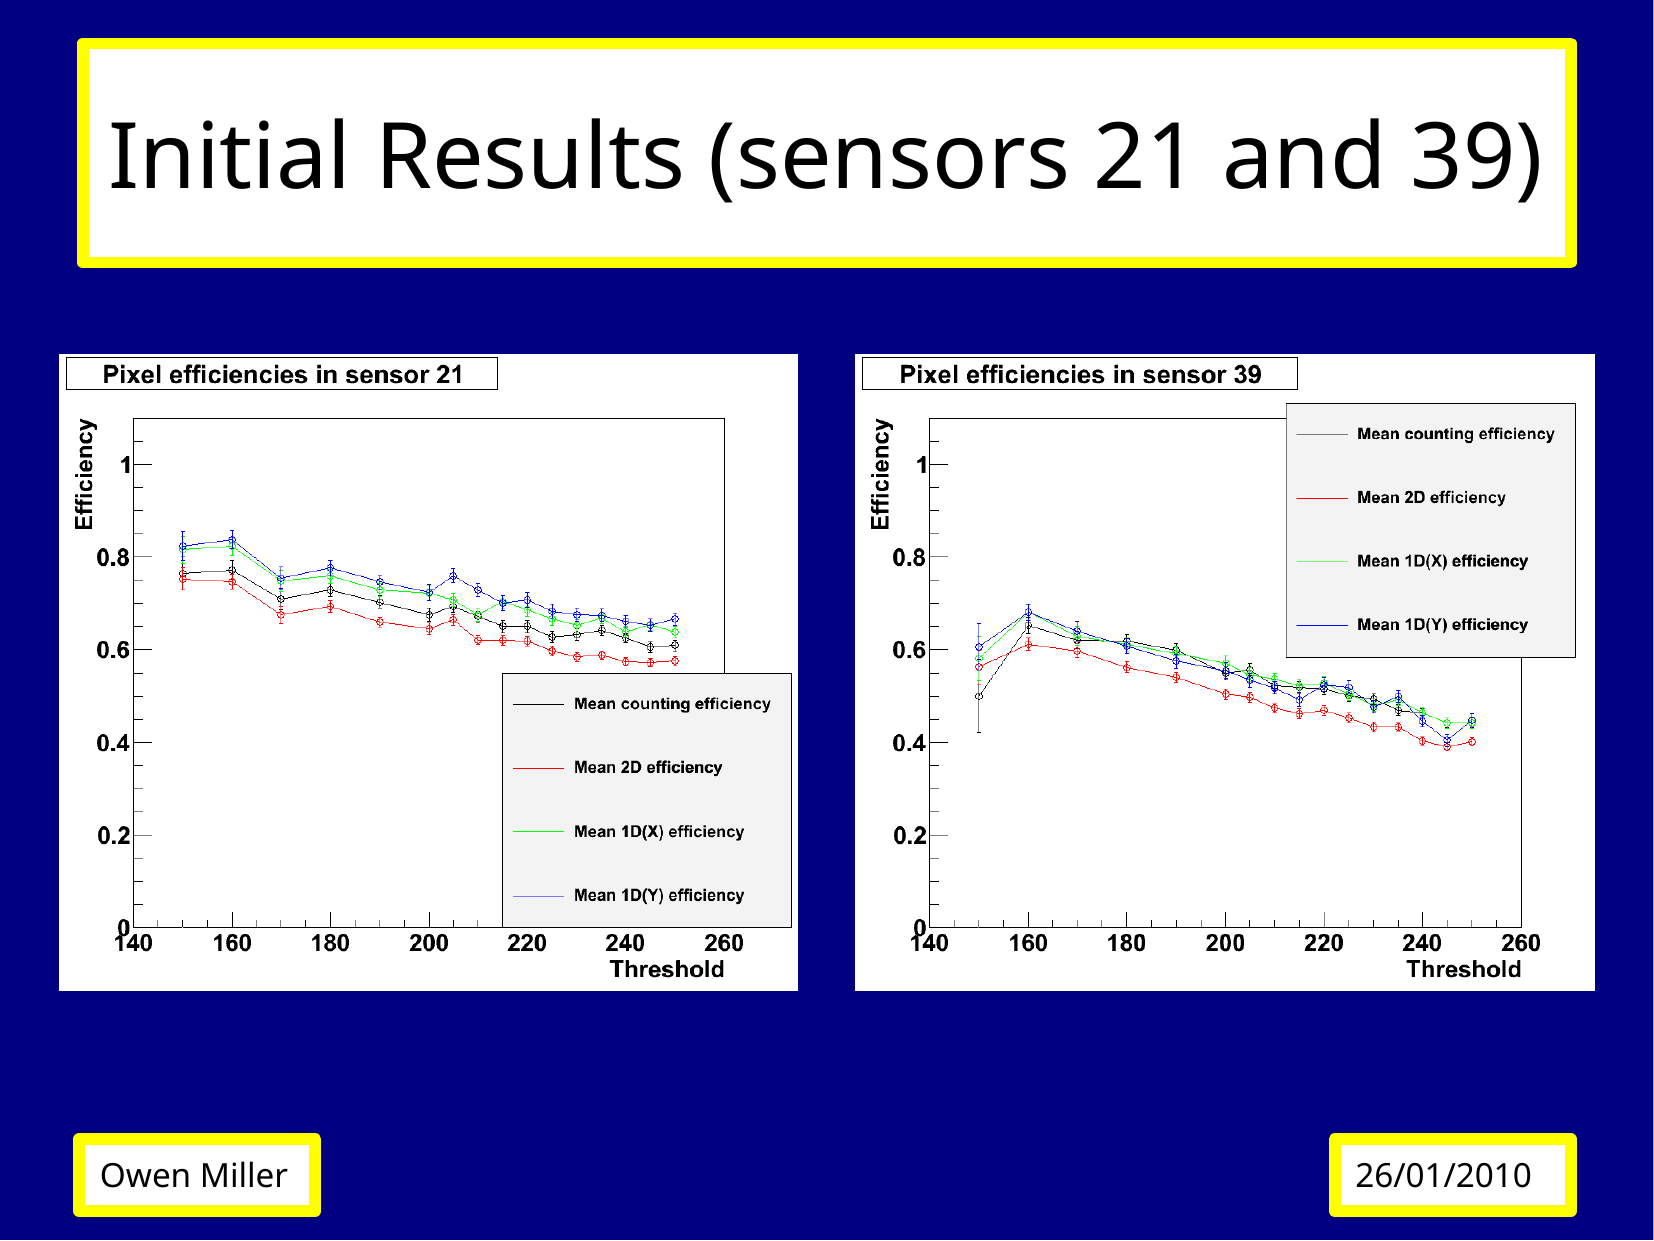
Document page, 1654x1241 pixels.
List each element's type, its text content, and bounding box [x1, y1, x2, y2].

text_box 26/01/2010 [1334, 1139, 1571, 1207]
picture [59, 354, 798, 991]
picture [855, 354, 1595, 991]
text_box Owen Miller [79, 1139, 316, 1207]
title Initial Results (sensors 21 and 39) [82, 43, 1571, 263]
